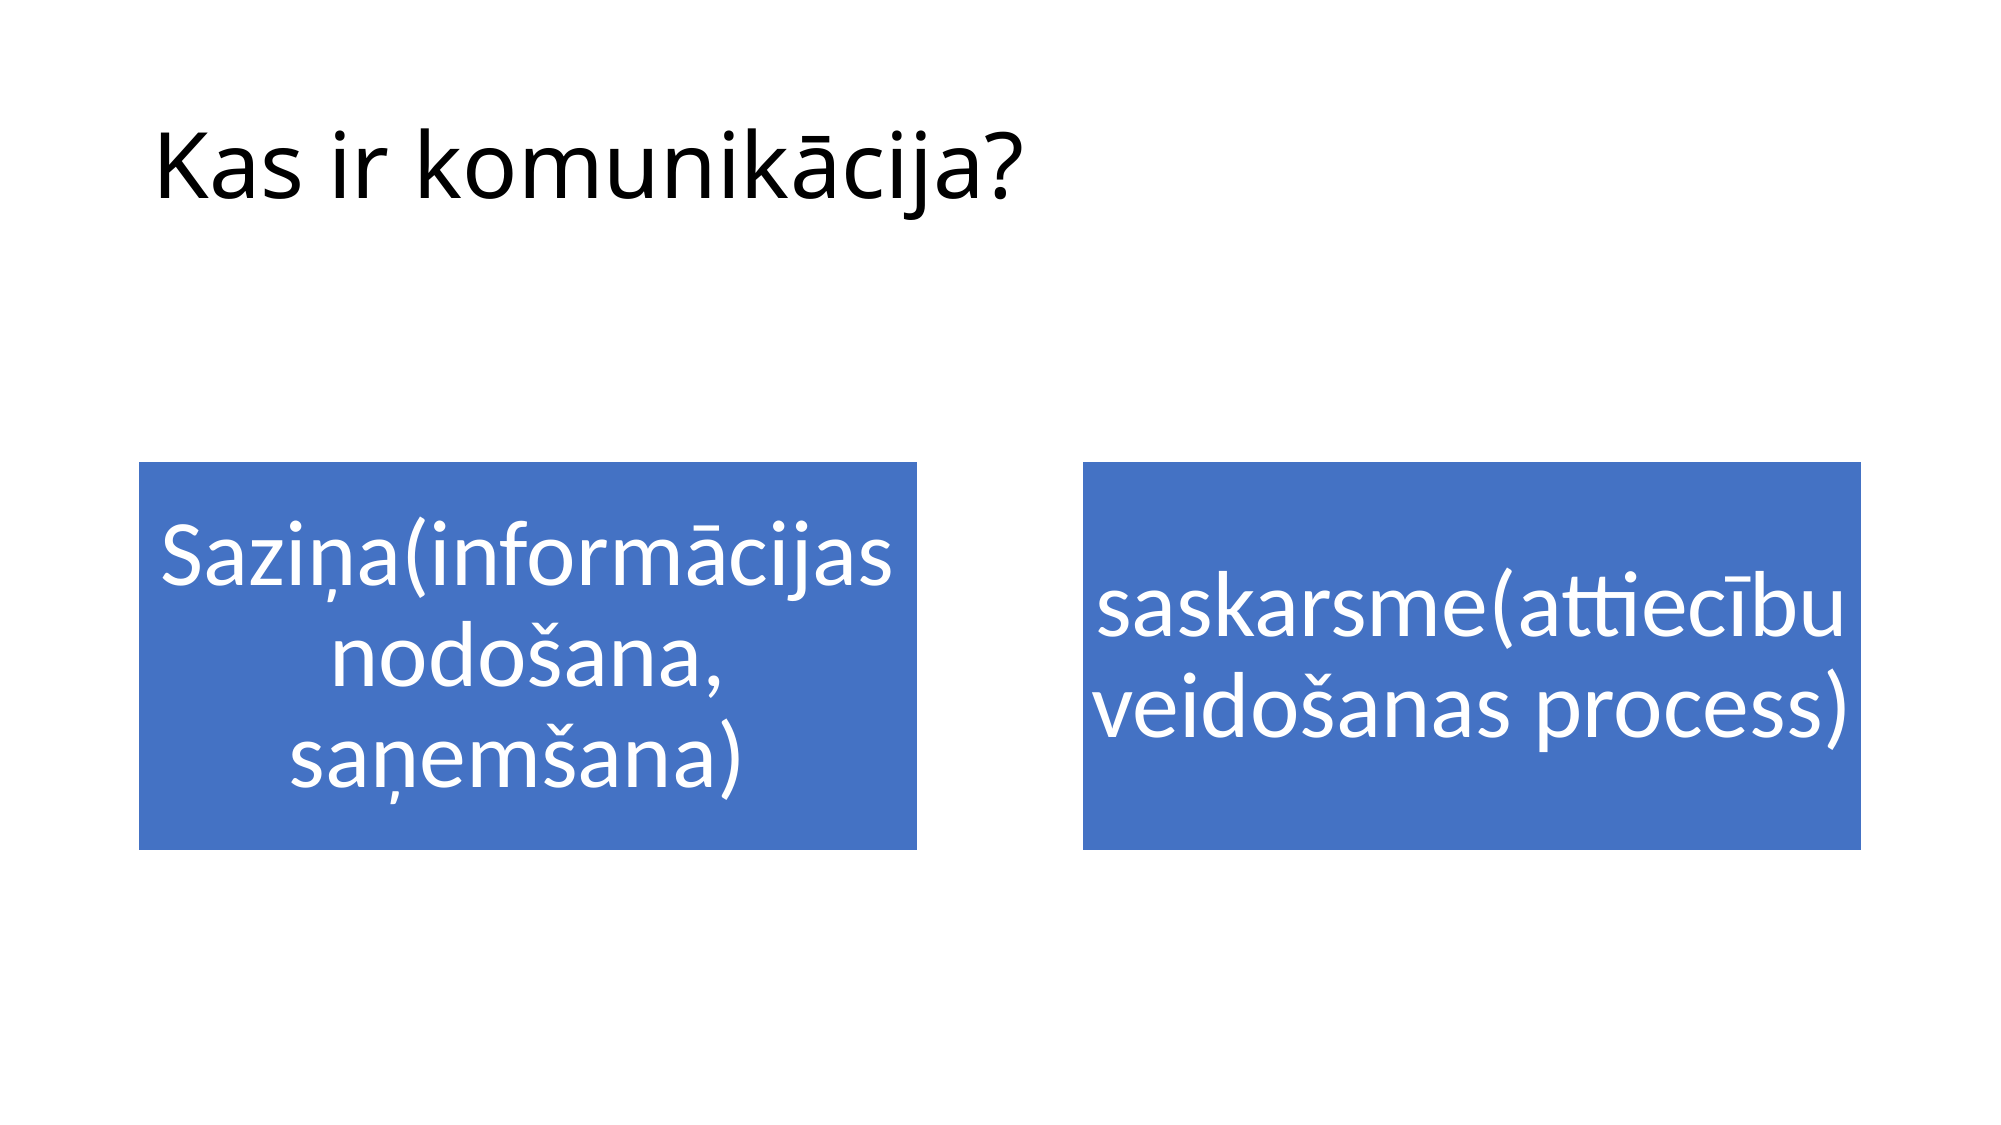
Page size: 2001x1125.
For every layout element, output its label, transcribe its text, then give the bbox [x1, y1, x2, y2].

title Kas ir komunikācija? [137, 59, 1863, 278]
text_box saskarsme(attiecību veidošanas process) [1081, 461, 1863, 852]
text_box Saziņa(informācijas nodošana, saņemšana) [137, 461, 919, 852]
